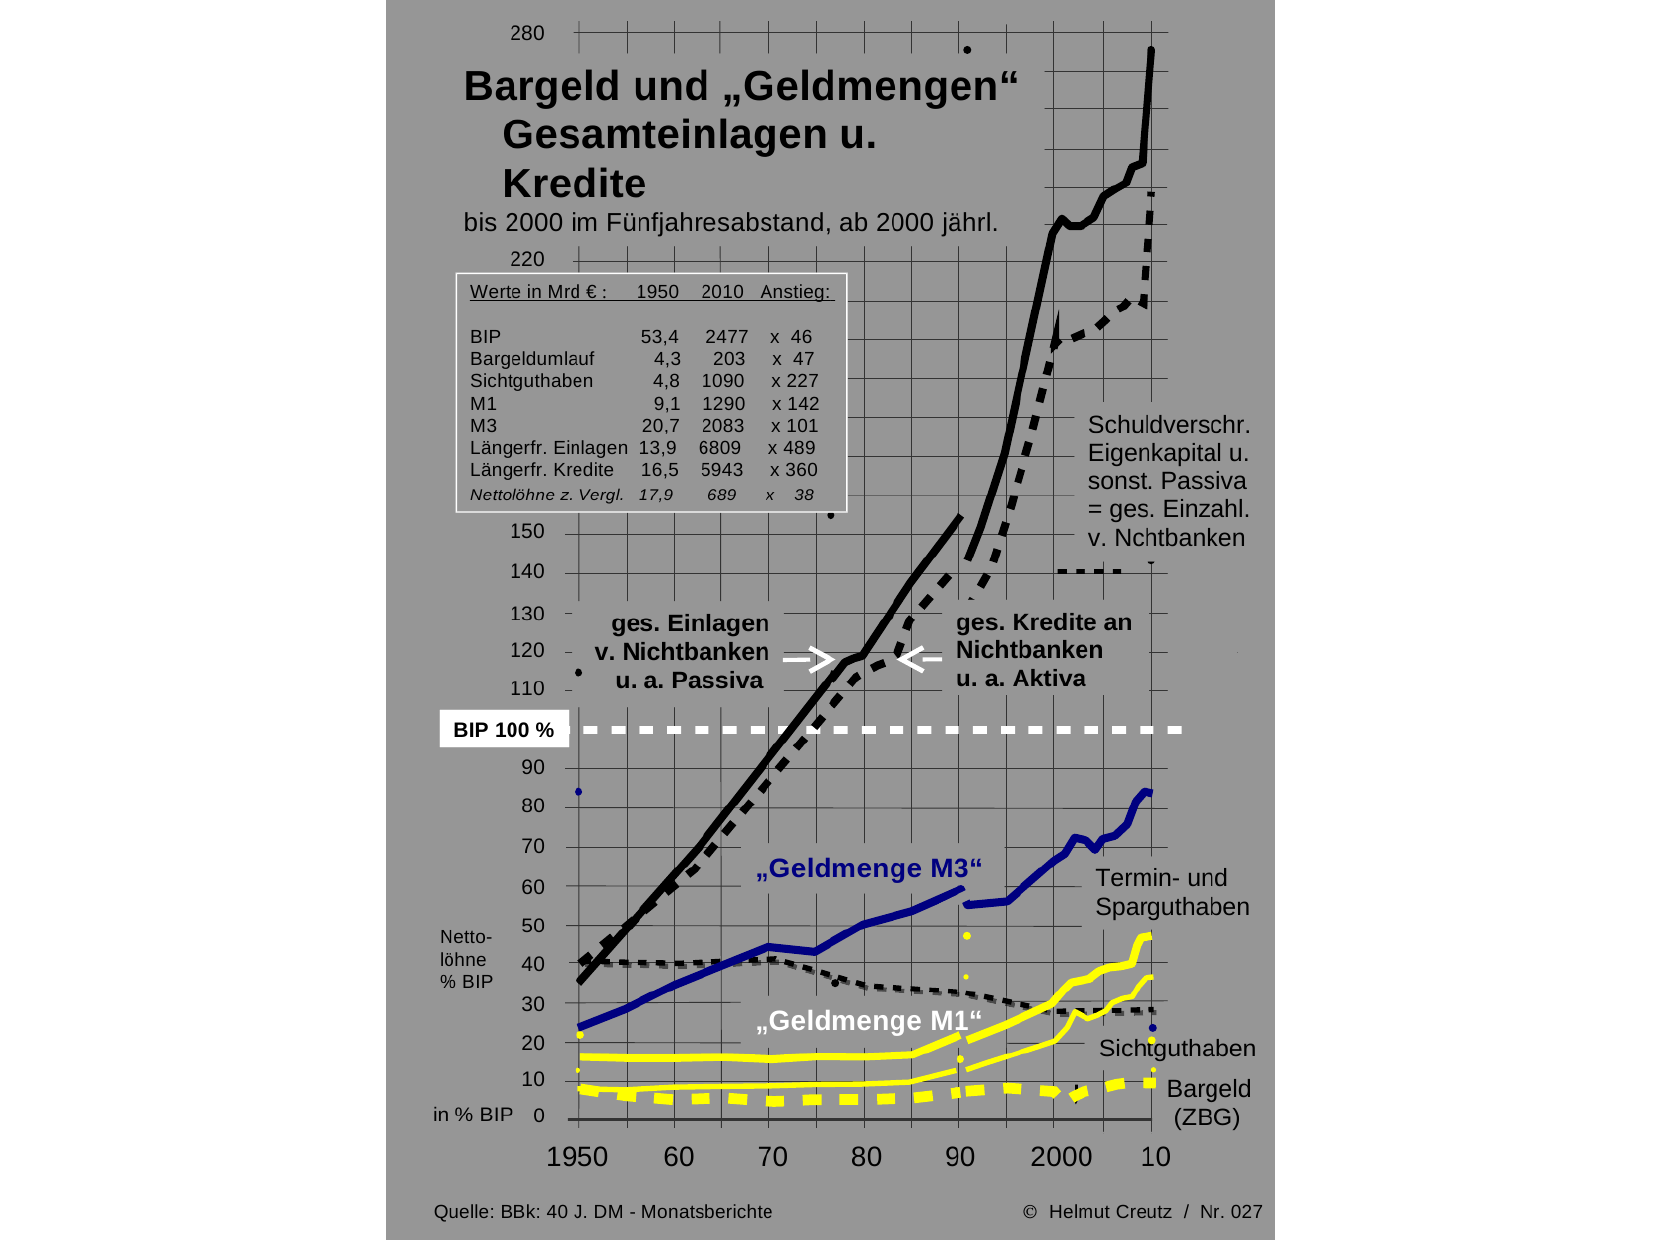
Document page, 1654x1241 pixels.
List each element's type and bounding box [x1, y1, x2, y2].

picture [386, 0, 1275, 1241]
